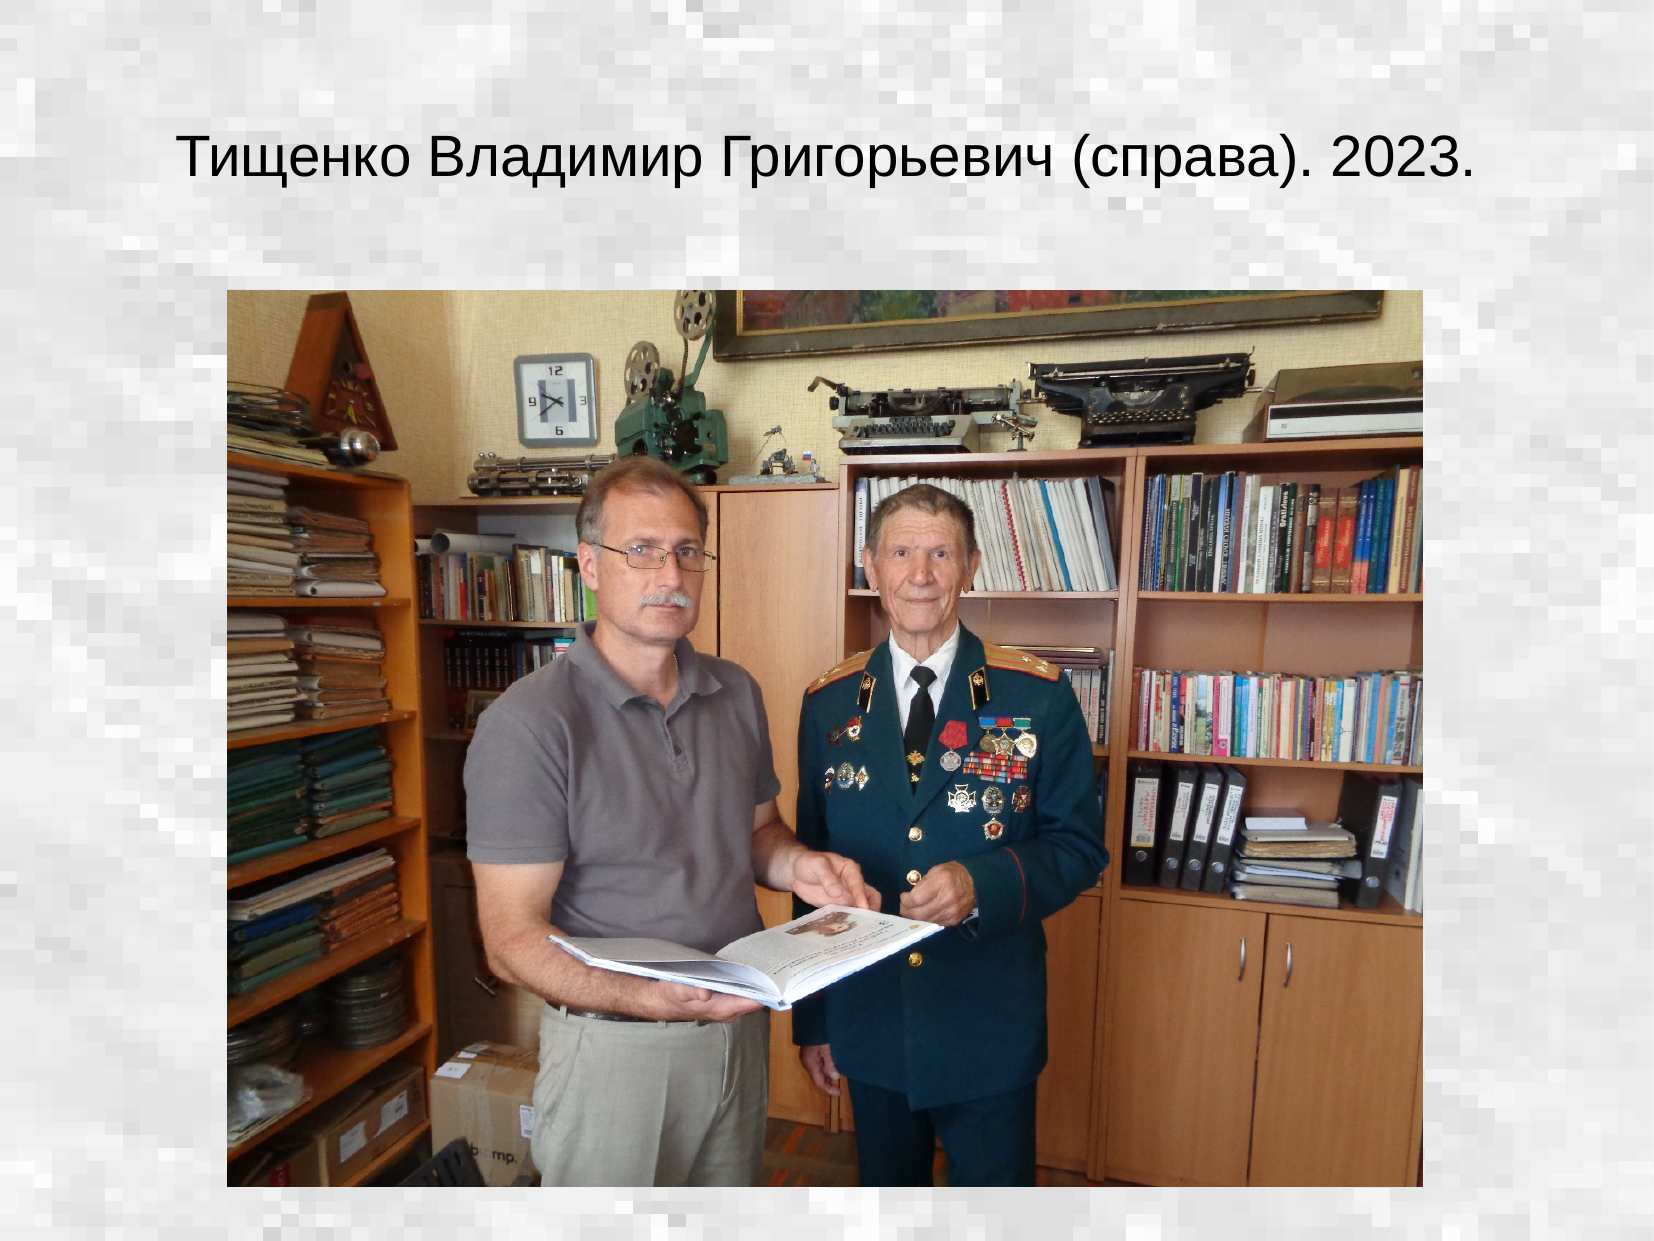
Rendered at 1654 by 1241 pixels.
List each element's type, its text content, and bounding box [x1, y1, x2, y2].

title Тищенко Владимир Григорьевич (справа). 2023. [82, 49, 1571, 257]
picture [227, 290, 1423, 1187]
